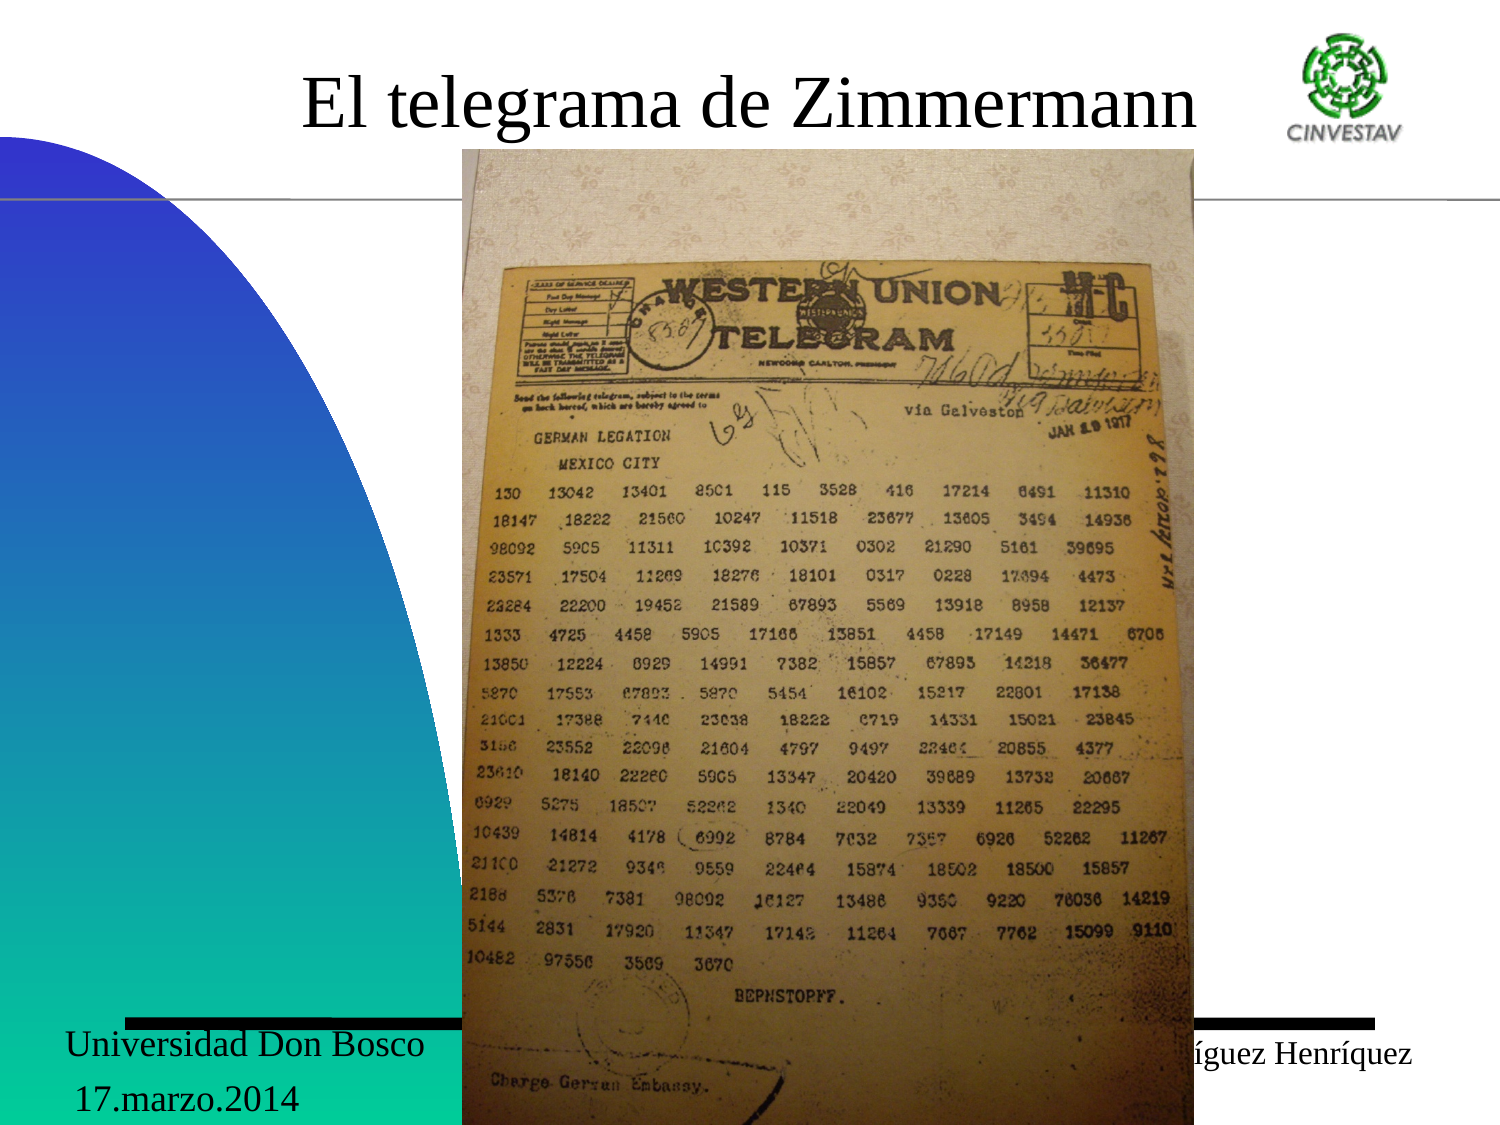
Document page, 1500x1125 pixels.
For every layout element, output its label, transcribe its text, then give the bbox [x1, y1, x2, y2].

picture [462, 149, 1194, 1125]
text_box El telegrama de Zimmermann [75, 45, 1426, 233]
